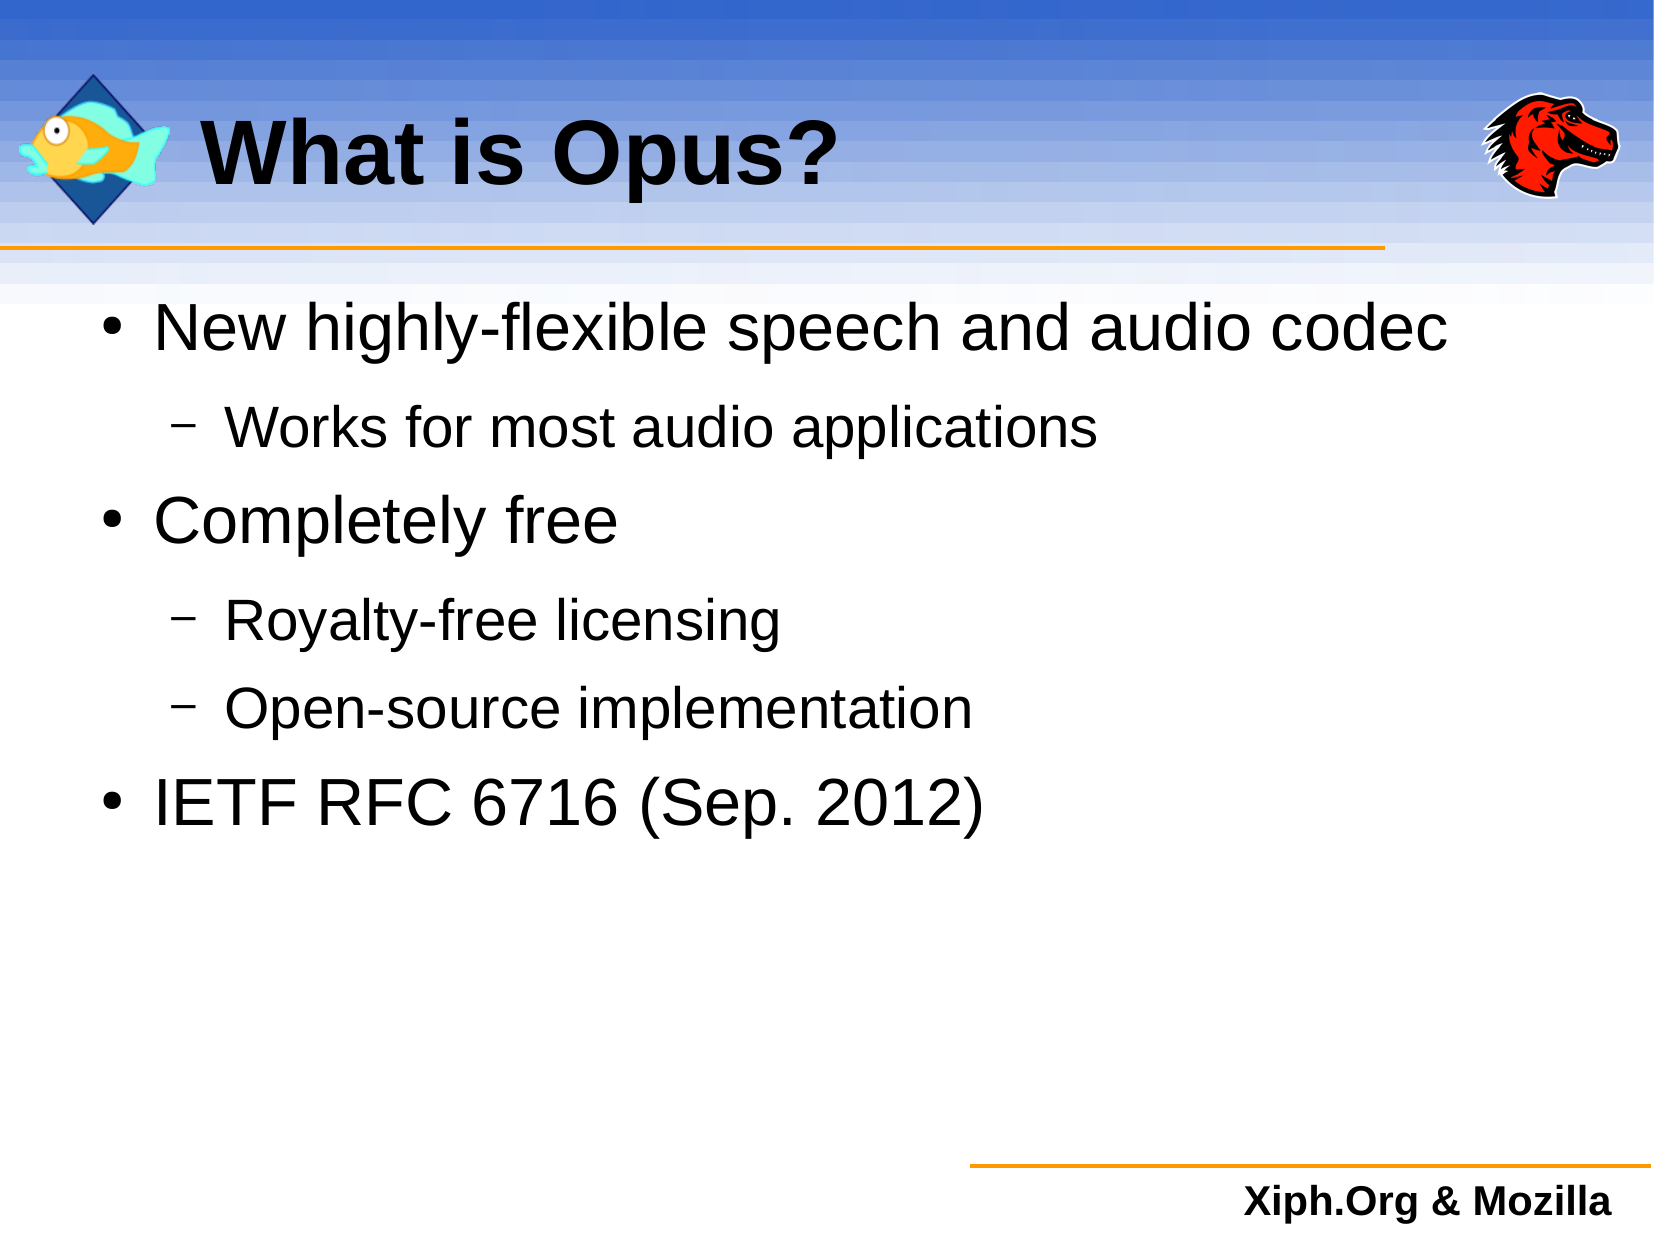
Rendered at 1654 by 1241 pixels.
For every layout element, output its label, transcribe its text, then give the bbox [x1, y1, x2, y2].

title What is Opus? [200, 49, 1571, 257]
picture [0, 0, 1654, 1241]
list New highly-flexible speech and audio codec Works for most audio applications Completely free Royalty-free licensing Open-source implementation IETF RFC 6716 (Sep. 2012) [82, 290, 1538, 1146]
